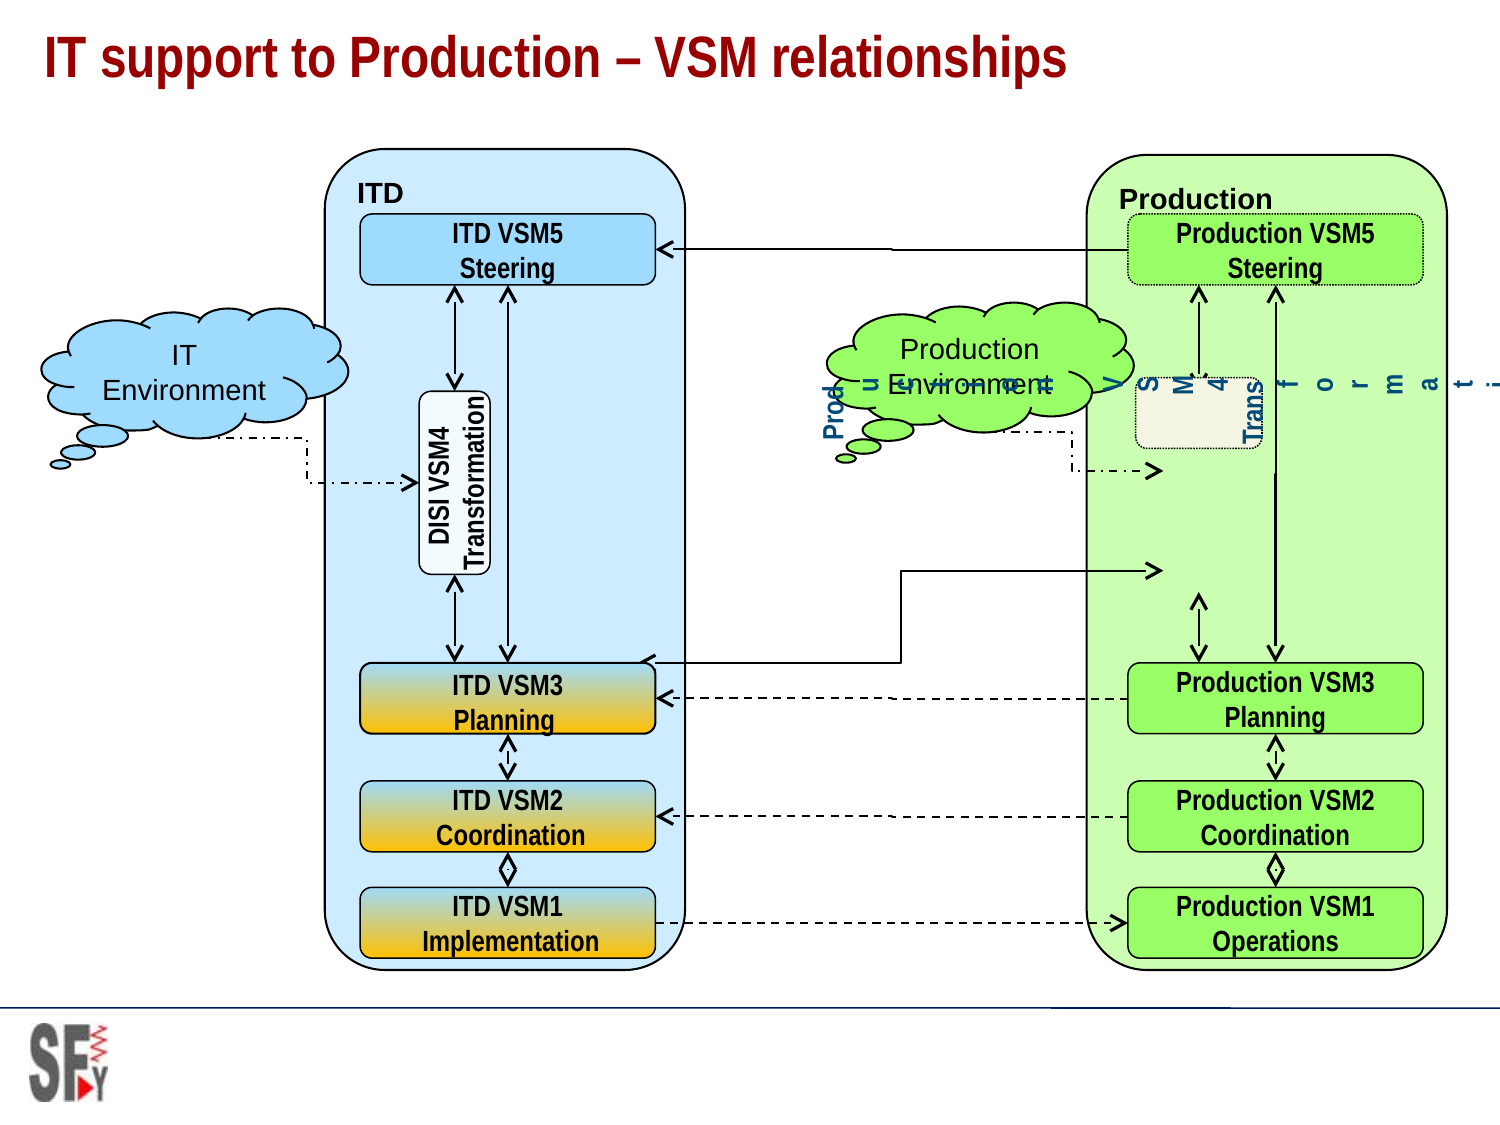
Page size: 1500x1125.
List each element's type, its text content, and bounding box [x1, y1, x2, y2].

text_box DISI VSM4 Transformation [419, 391, 491, 575]
text_box Production VSM1 Operations [1127, 887, 1424, 959]
text_box Production VSM2 Coordination [1127, 780, 1424, 852]
text_box IT Environment [41, 308, 349, 460]
picture [29, 1023, 108, 1102]
text_box Production [1086, 154, 1447, 970]
text_box ITD VSM1 Implementation [360, 887, 656, 959]
text_box ITD VSM2 Coordination [360, 780, 656, 852]
text_box Production VSM5 Steering [1127, 213, 1424, 285]
title IT support to Production – VSM relationships [29, 12, 1471, 138]
text_box ITD [324, 148, 686, 970]
text_box Production VSM4 Transformation [1135, 377, 1263, 449]
text_box Production VSM3 Planning [1127, 662, 1424, 734]
text_box Production Environment [826, 302, 1134, 454]
text_box ITD VSM5 Steering [360, 213, 656, 285]
text_box ITD VSM3 Planning [360, 662, 656, 734]
